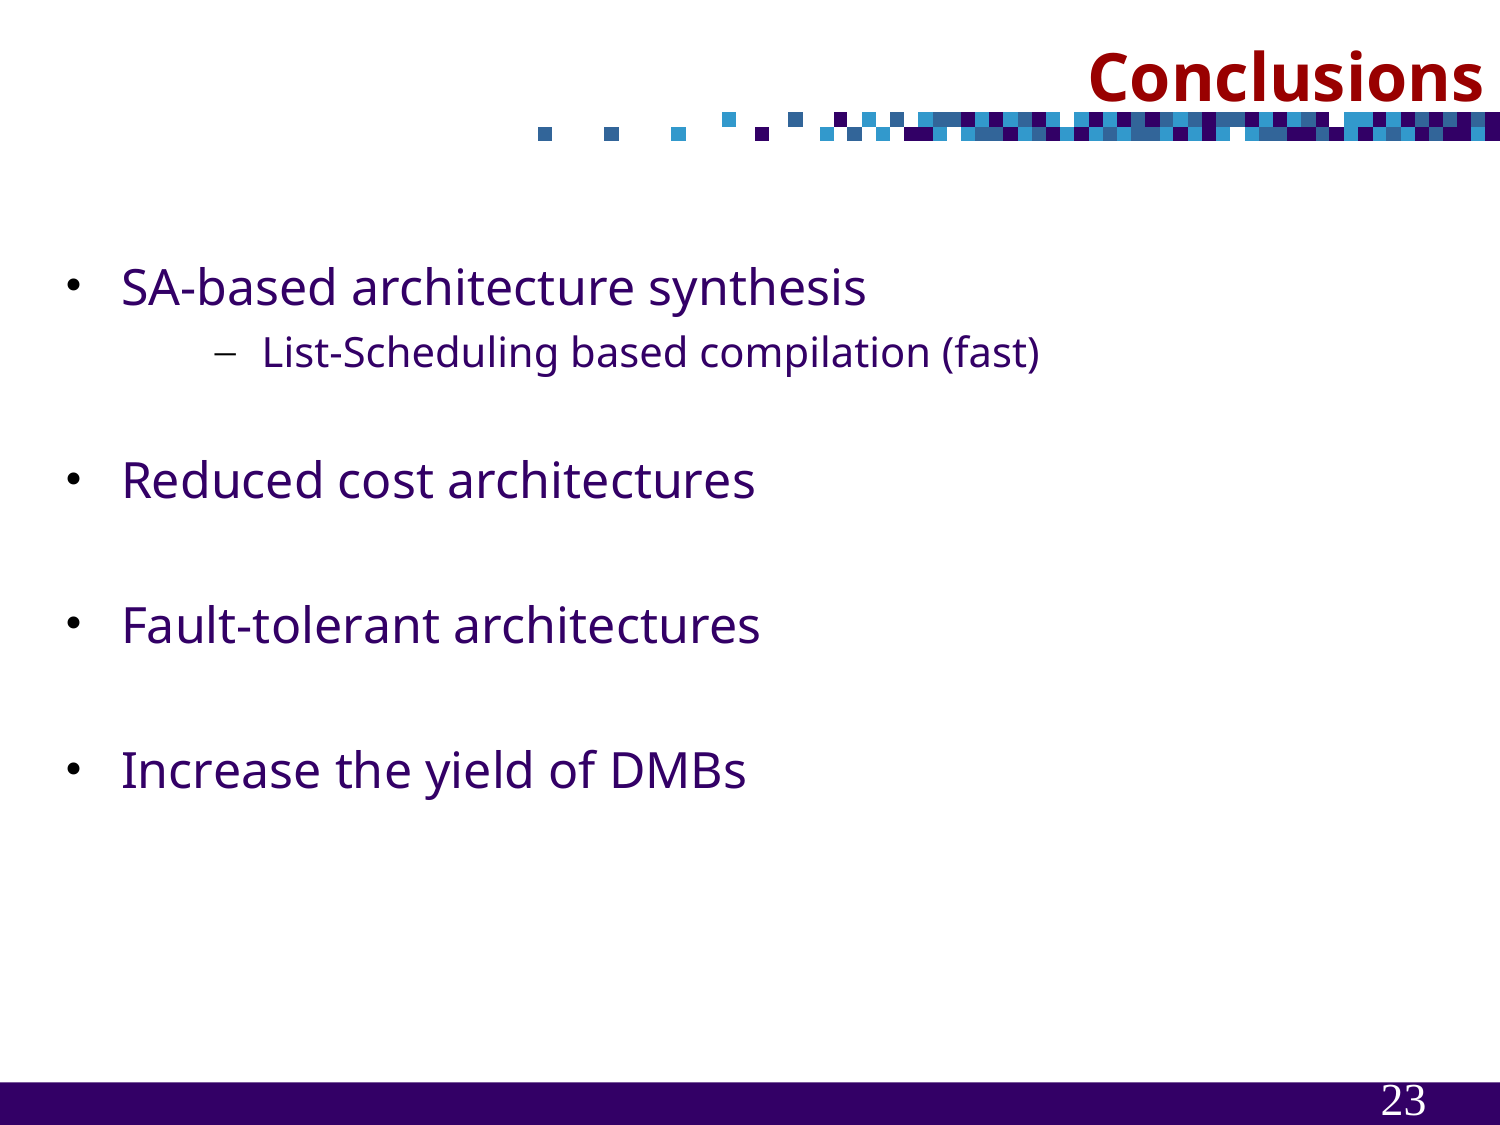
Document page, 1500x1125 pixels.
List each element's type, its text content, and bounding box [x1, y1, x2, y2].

title Conclusions [0, 24, 1500, 125]
list SA-based architecture synthesis List-Scheduling based compilation (fast) Reduced cost architectures Fault-tolerant architectures Increase the yield of DMBs [50, 174, 1450, 1081]
